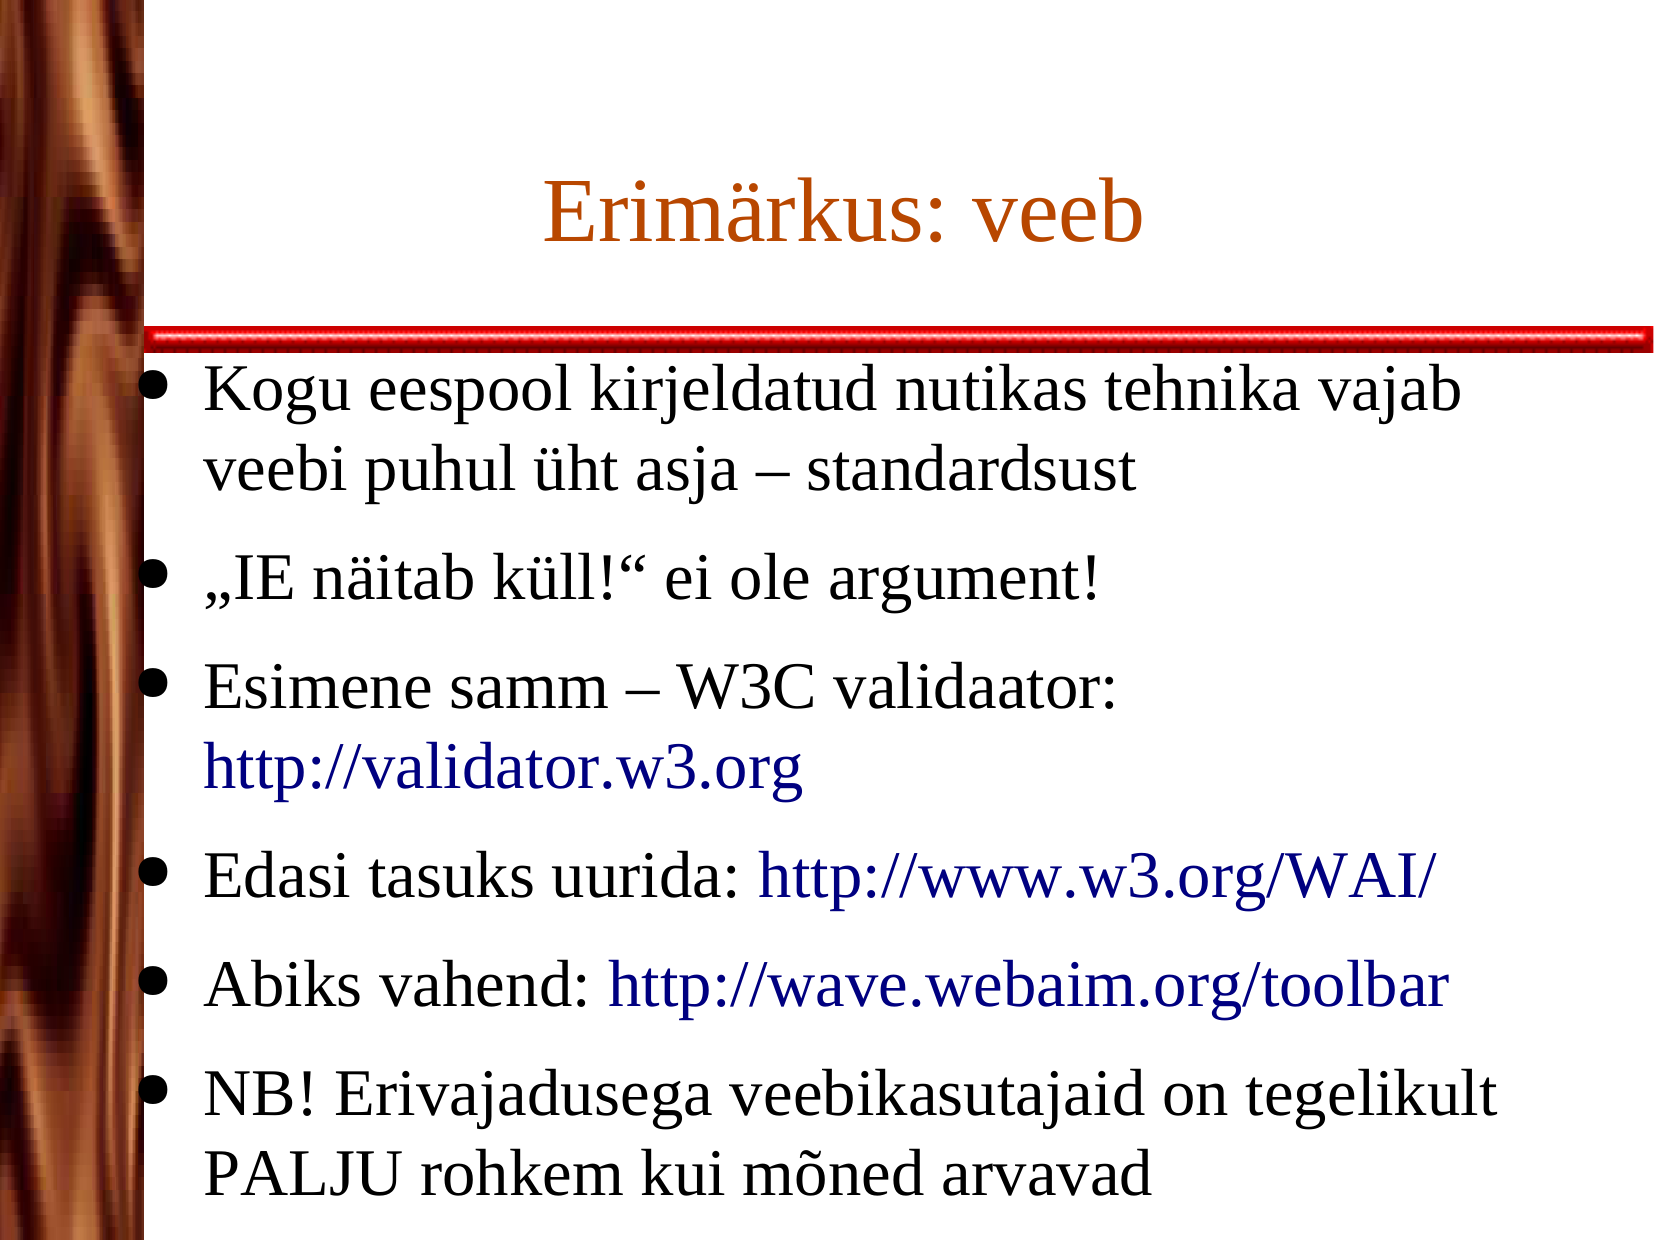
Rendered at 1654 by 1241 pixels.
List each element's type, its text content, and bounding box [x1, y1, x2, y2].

title Erimärkus: veeb [121, 100, 1533, 312]
list Kogu eespool kirjeldatud nutikas tehnika vajab veebi puhul üht asja – standardsust „IE näitab küll!“ ei ole argument! Esimene samm – W3C validaator: http://validator.w3.org Edasi tasuks uurida: http://www.w3.org/WAI/ Abiks vahend: http://wave.webaim.org/toolbar NB! Erivajadusega veebikasutajaid on tegelikult PALJU rohkem kui mõned arvavad [121, 344, 1533, 1205]
picture [0, 0, 1654, 1240]
